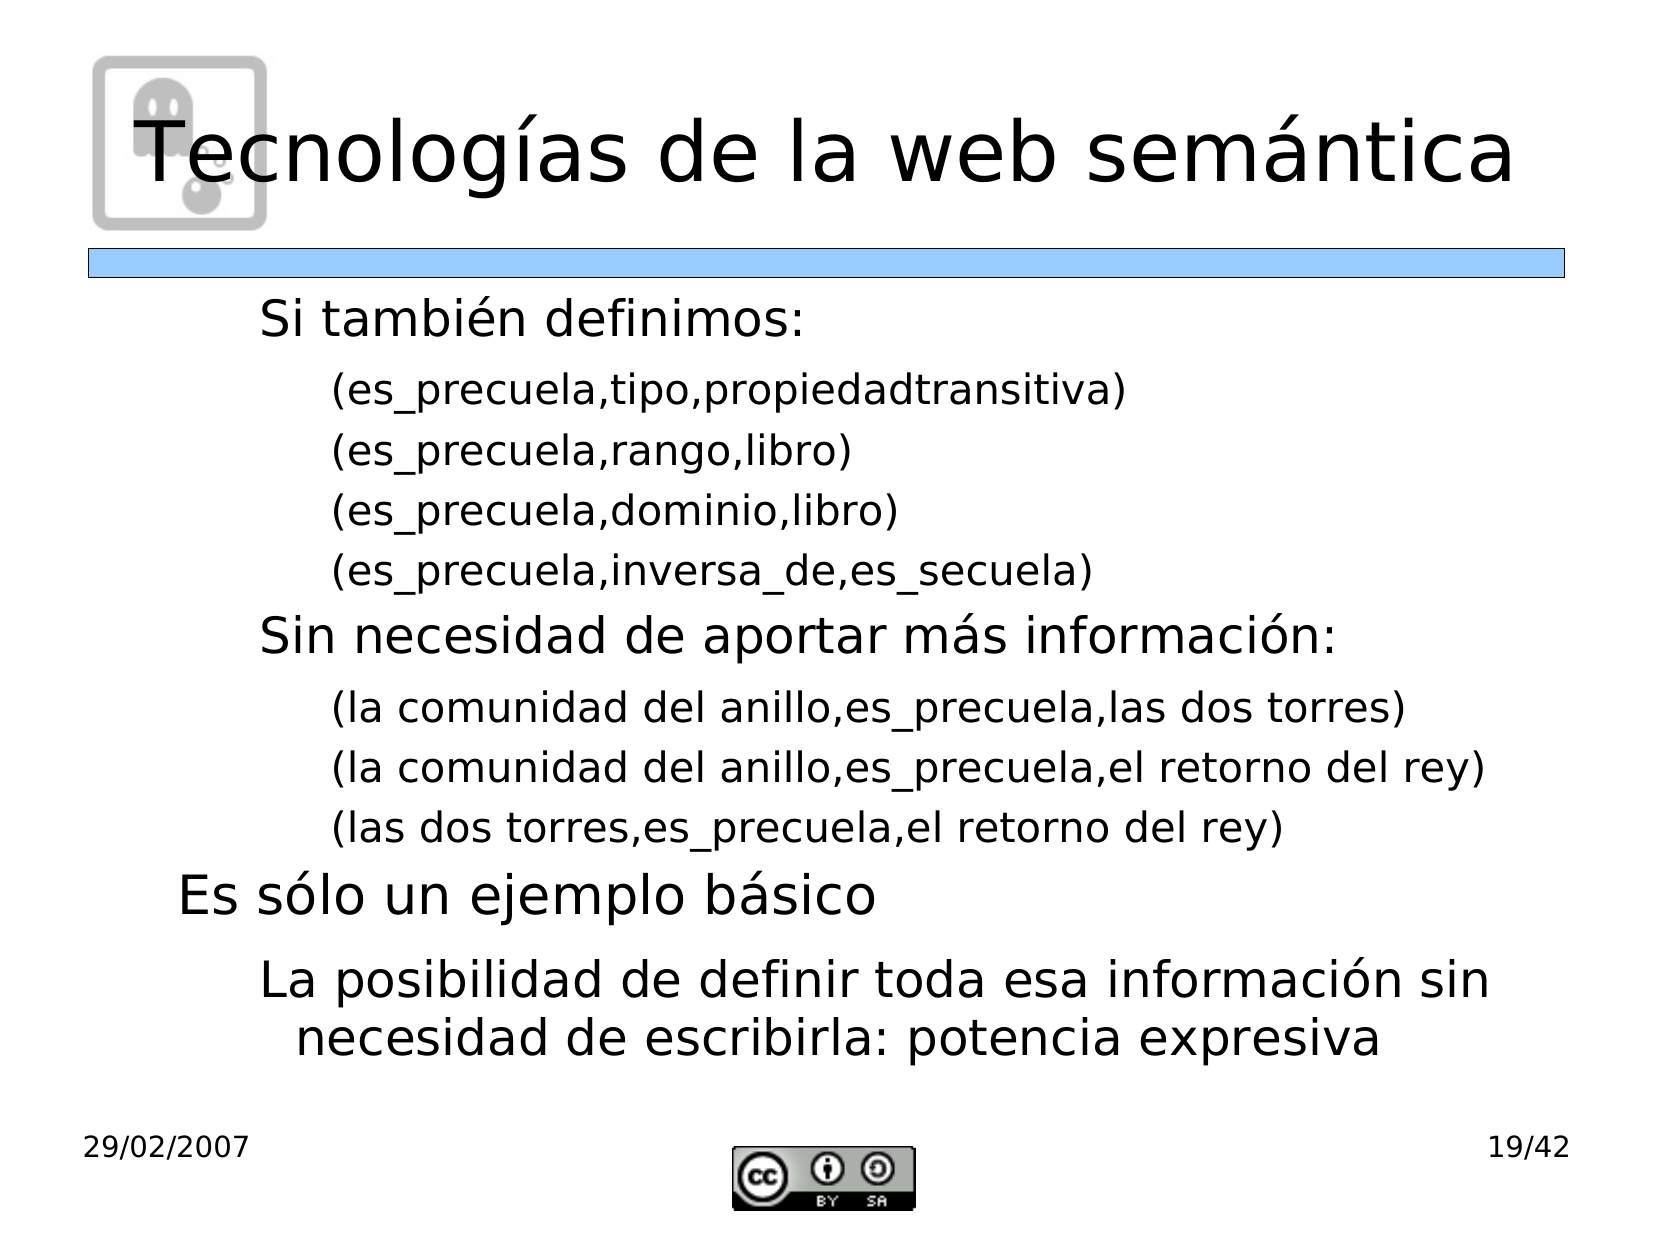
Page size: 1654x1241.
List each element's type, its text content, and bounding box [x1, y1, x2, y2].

picture [732, 1146, 916, 1211]
title Tecnologías de la web semántica [82, 56, 1571, 250]
list Si también definimos: (es_precuela,tipo,propiedadtransitiva) (es_precuela,rango,libro) (es_precuela,dominio,libro) (es_precuela,inversa_de,es_secuela) Sin necesidad de aportar más información: (la comunidad del anillo,es_precuela,las dos torres) (la comunidad del anillo,es_precuela,el retorno del rey) (las dos torres,es_precuela,el retorno del rey) Es sólo un ejemplo básico La posibilidad de definir toda esa información sin necesidad de escribirla: potencia expresiva [82, 290, 1571, 1094]
